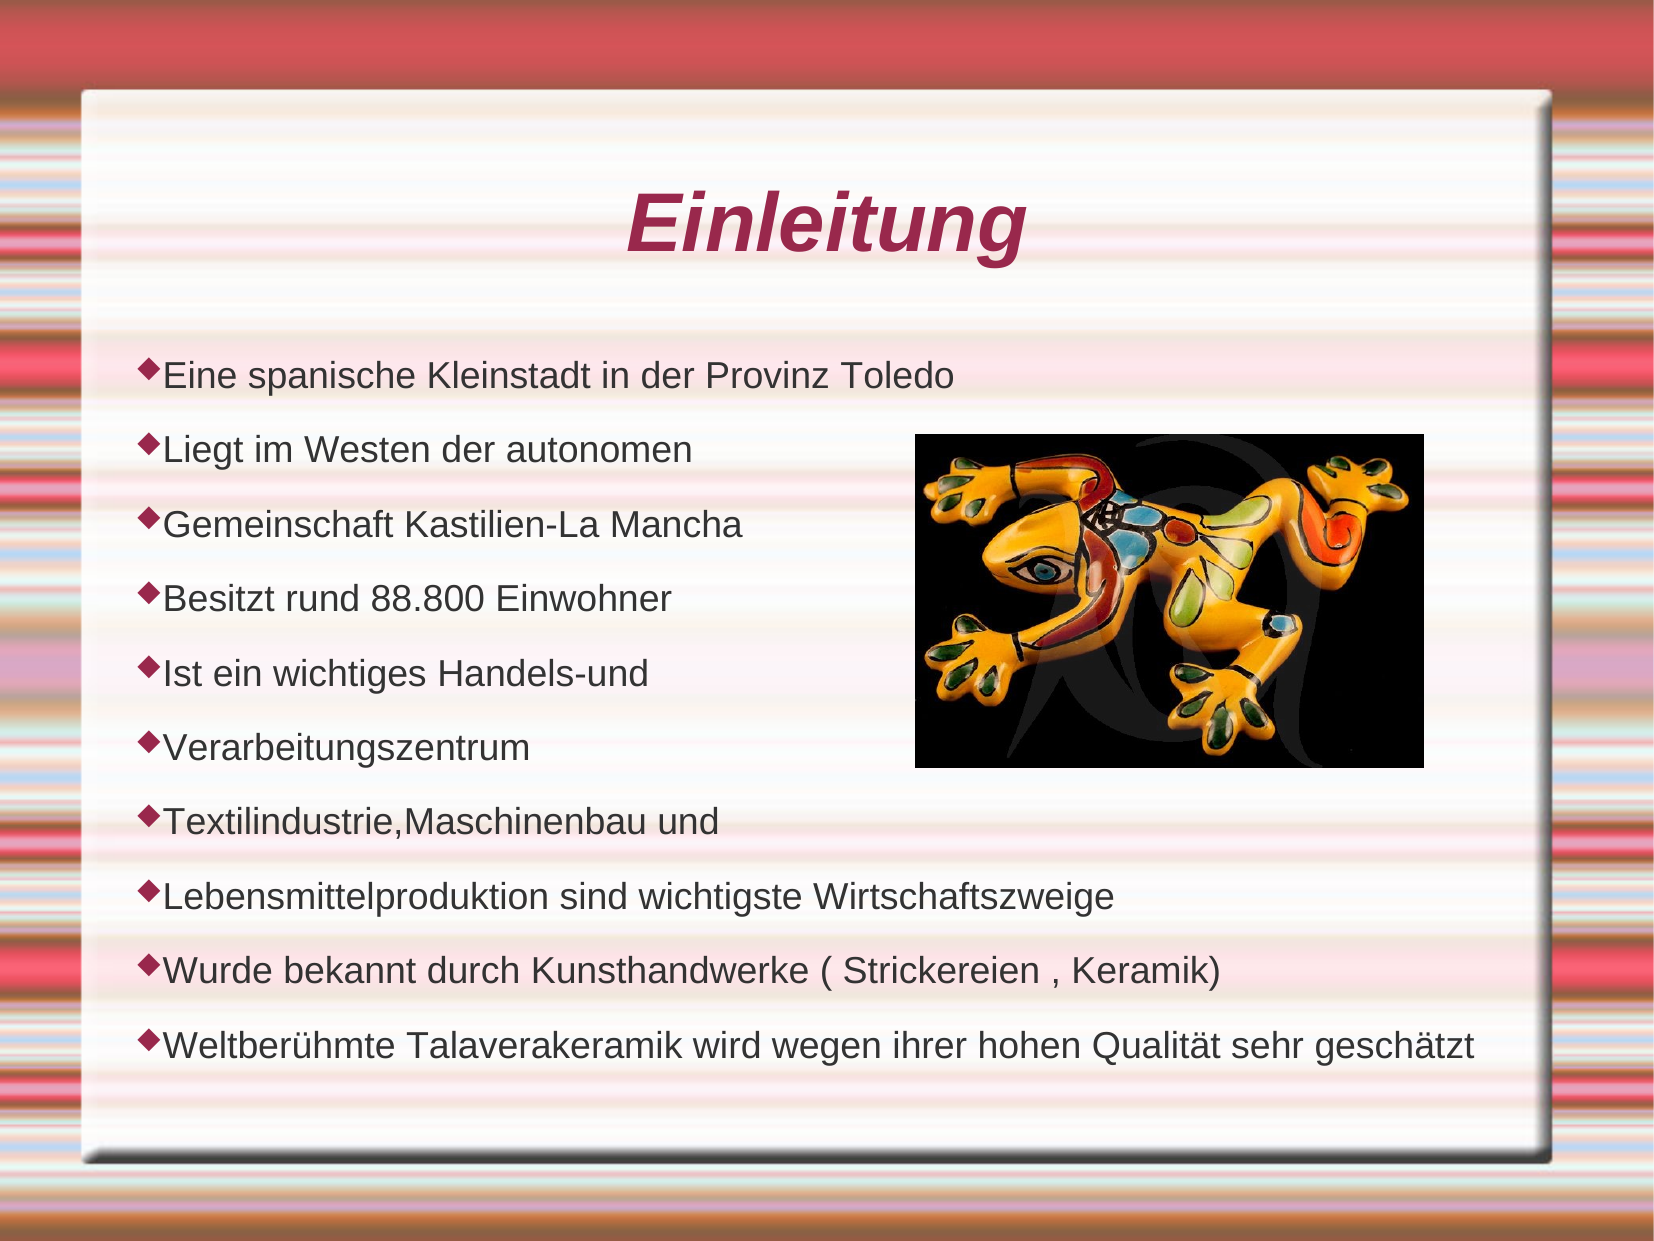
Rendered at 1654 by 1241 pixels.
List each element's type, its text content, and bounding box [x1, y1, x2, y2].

picture [915, 434, 1424, 768]
list Eine spanische Kleinstadt in der Provinz Toledo Liegt im Westen der autonomen Gemeinschaft Kastilien-La Mancha Besitzt rund 88.800 Einwohner Ist ein wichtiges Handels-und Verarbeitungszentrum Textilindustrie,Maschinenbau und Lebensmittelproduktion sind wichtigste Wirtschaftszweige Wurde bekannt durch Kunsthandwerke ( Strickereien , Keramik) Weltberühmte Talaverakeramik wird wegen ihrer hohen Qualität sehr geschätzt [134, 350, 1516, 1133]
title Einleitung [121, 114, 1534, 322]
